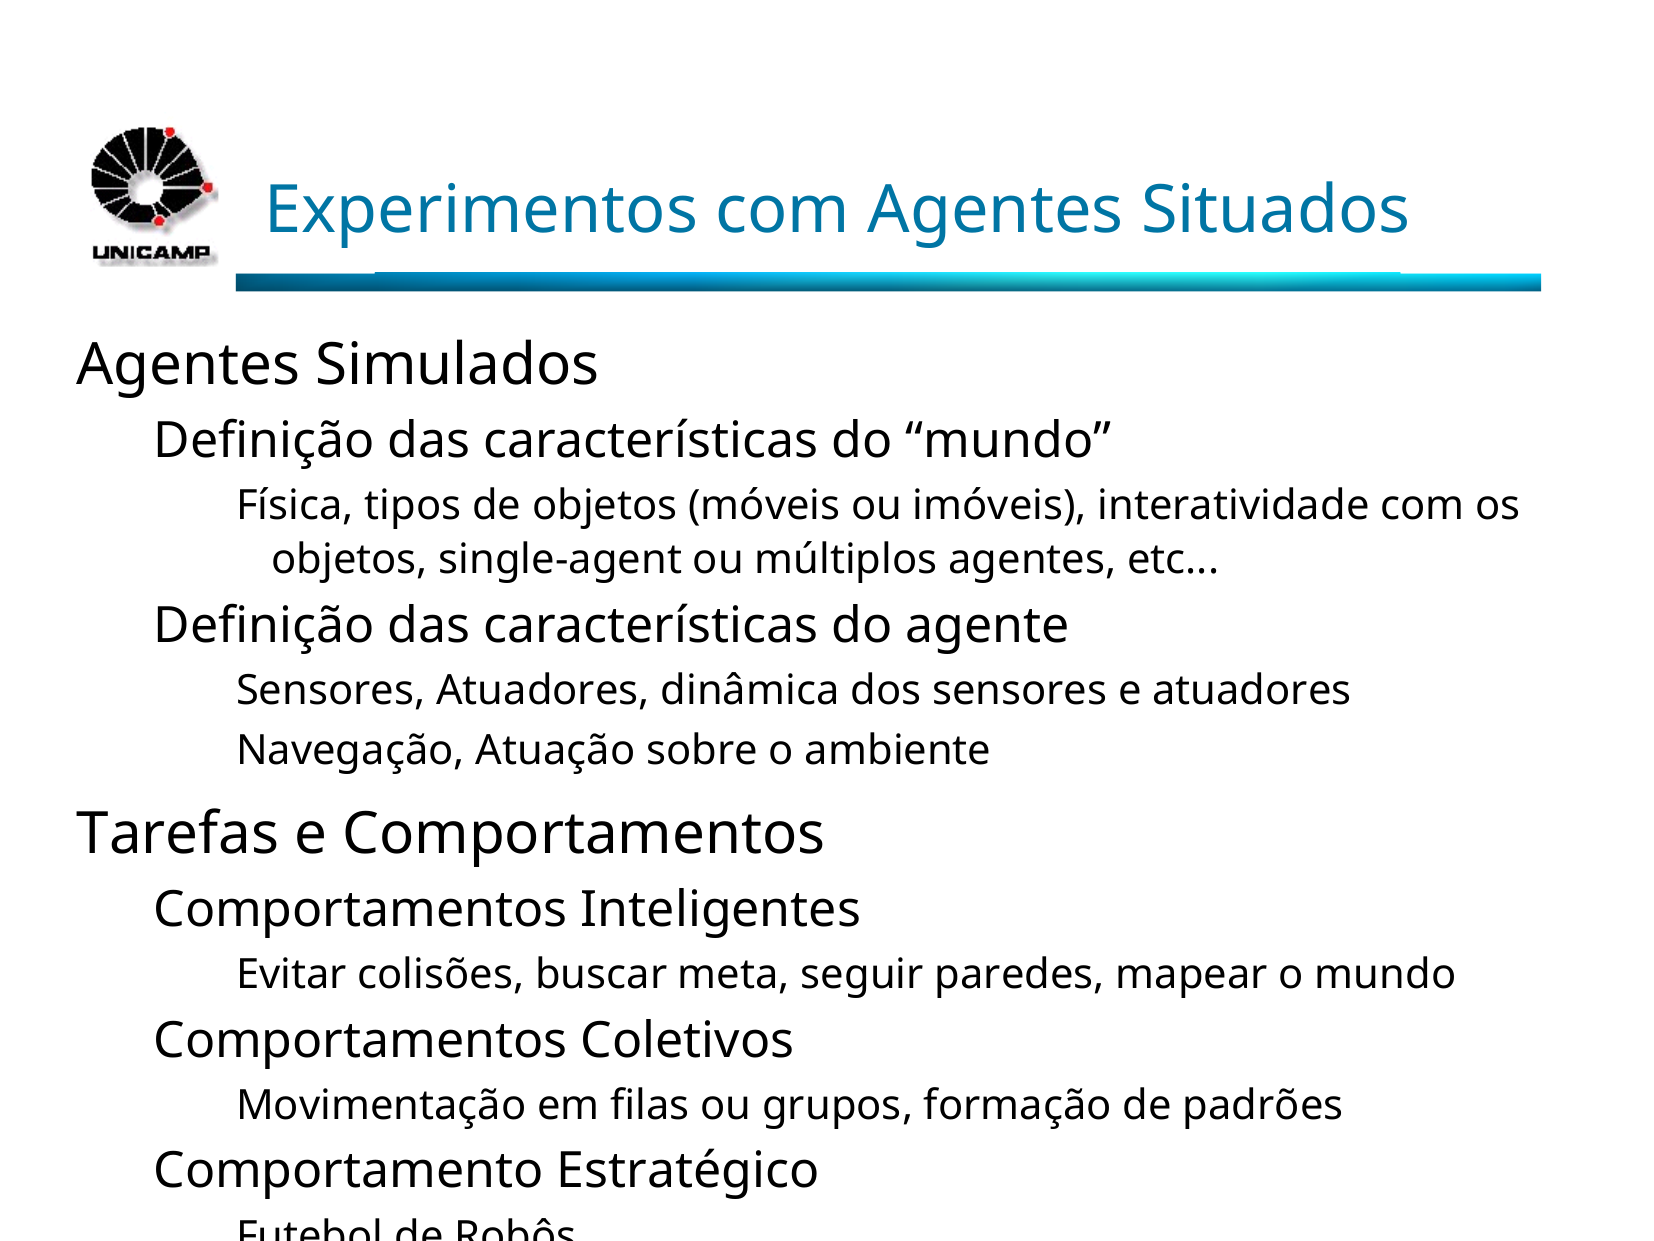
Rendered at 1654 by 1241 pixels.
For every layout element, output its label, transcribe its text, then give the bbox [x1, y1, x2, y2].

list Agentes Simulados Definição das características do “mundo” Física, tipos de objetos (móveis ou imóveis), interatividade com os objetos, single-agent ou múltiplos agentes, etc... Definição das características do agente Sensores, Atuadores, dinâmica dos sensores e atuadores Navegação, Atuação sobre o ambiente Tarefas e Comportamentos Comportamentos Inteligentes Evitar colisões, buscar meta, seguir paredes, mapear o mundo Comportamentos Coletivos Movimentação em filas ou grupos, formação de padrões Comportamento Estratégico Futebol de Robôs [59, 324, 1539, 1211]
title Experimentos com Agentes Situados [257, 41, 1581, 248]
picture [125, 272, 1654, 295]
